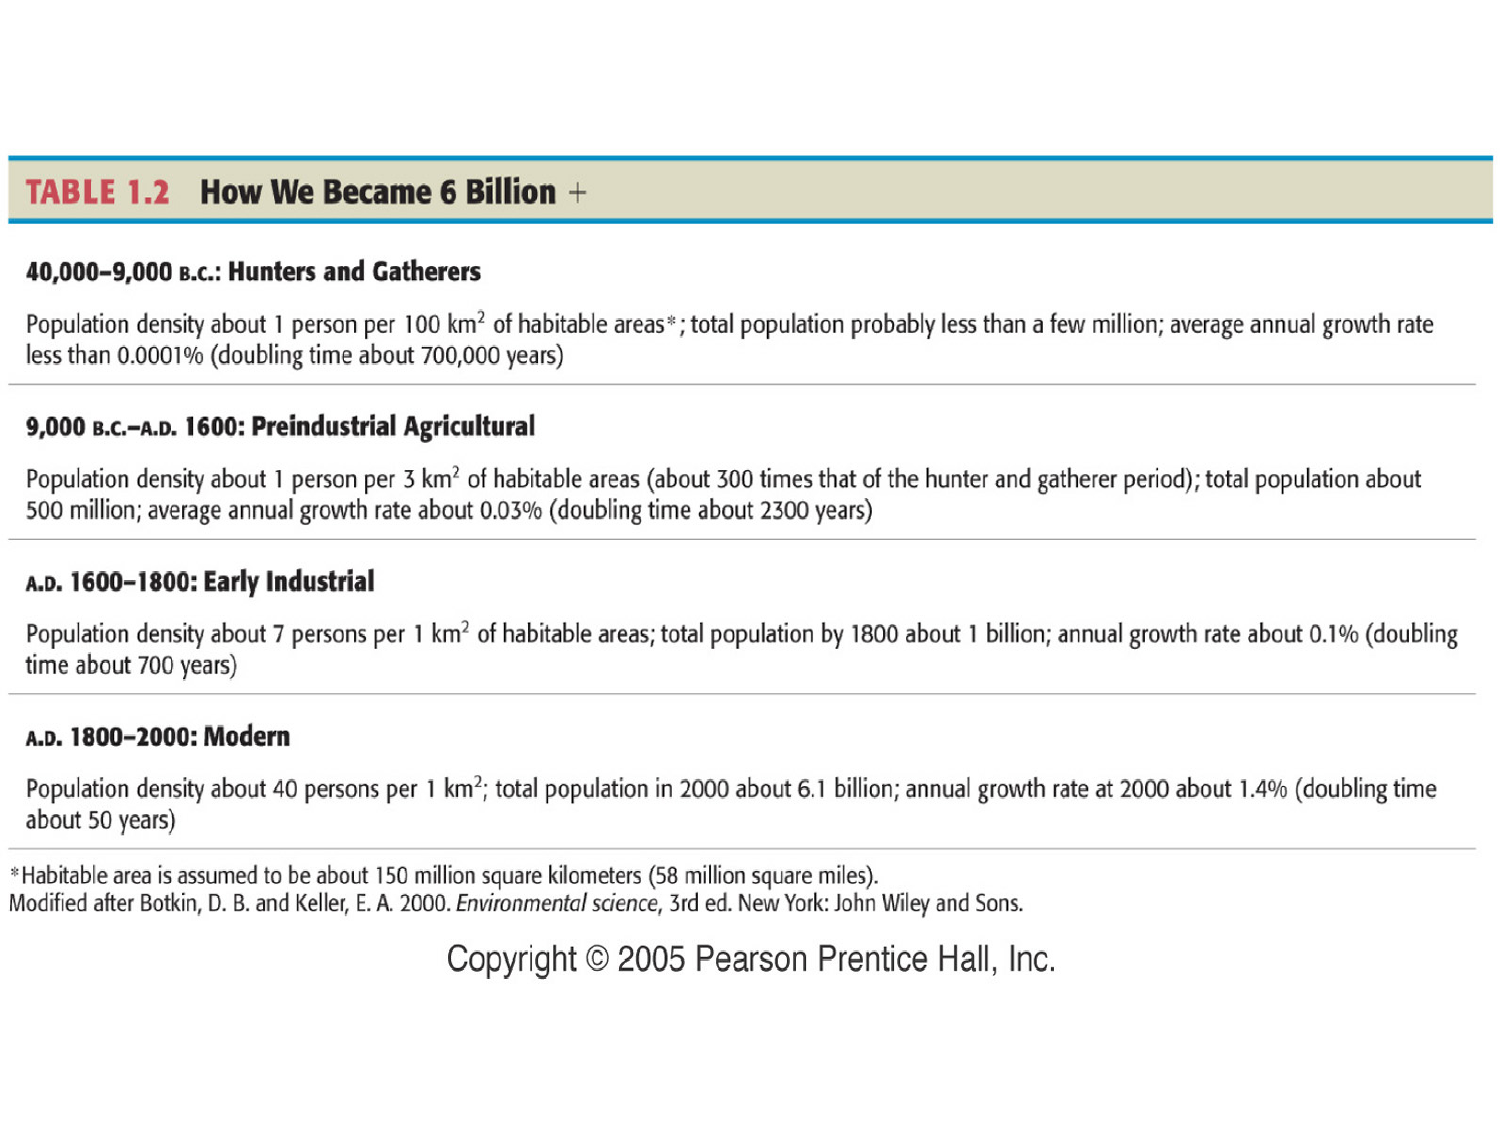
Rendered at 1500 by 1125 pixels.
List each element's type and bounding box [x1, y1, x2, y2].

picture [0, 148, 1500, 988]
